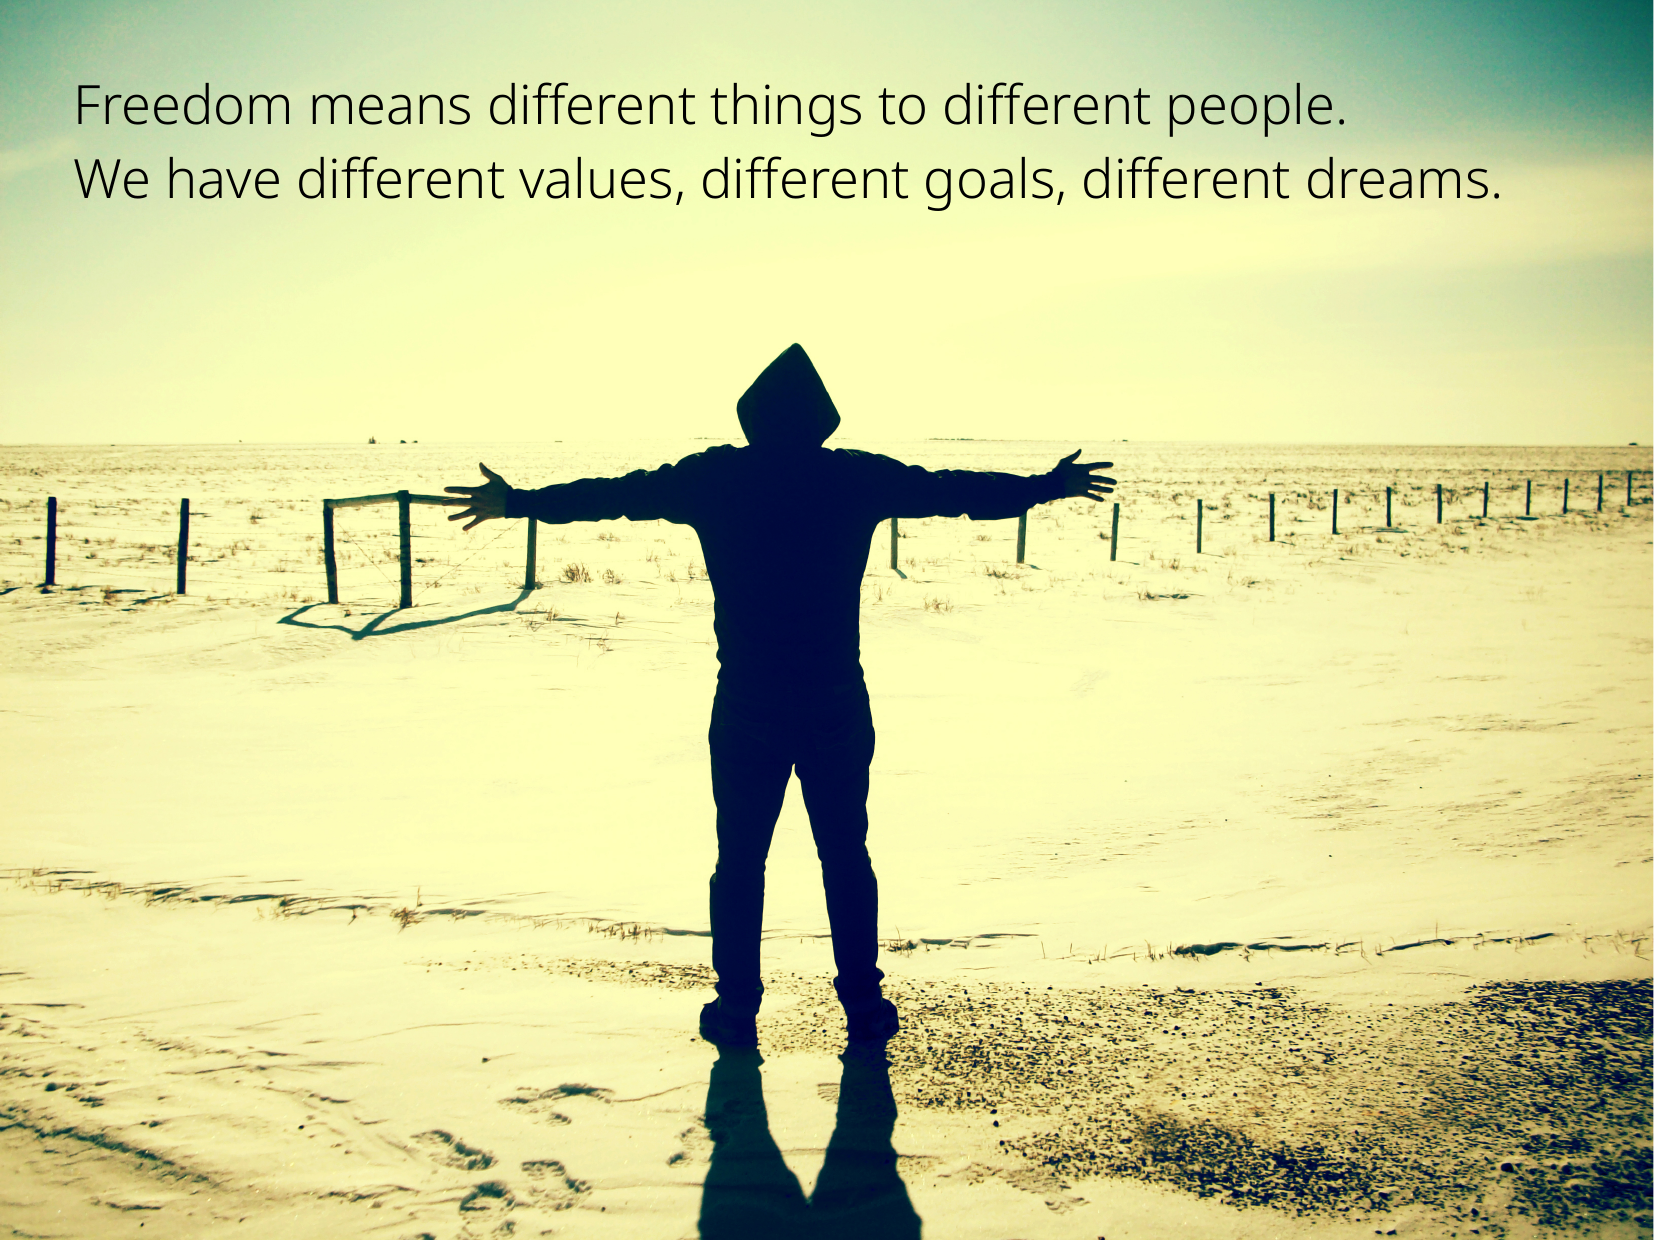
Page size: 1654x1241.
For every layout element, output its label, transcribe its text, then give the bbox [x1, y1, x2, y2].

text_box Freedom means different things to different people. We have different values, different goals, different dreams. [59, 59, 1595, 230]
picture [0, 0, 1654, 1241]
